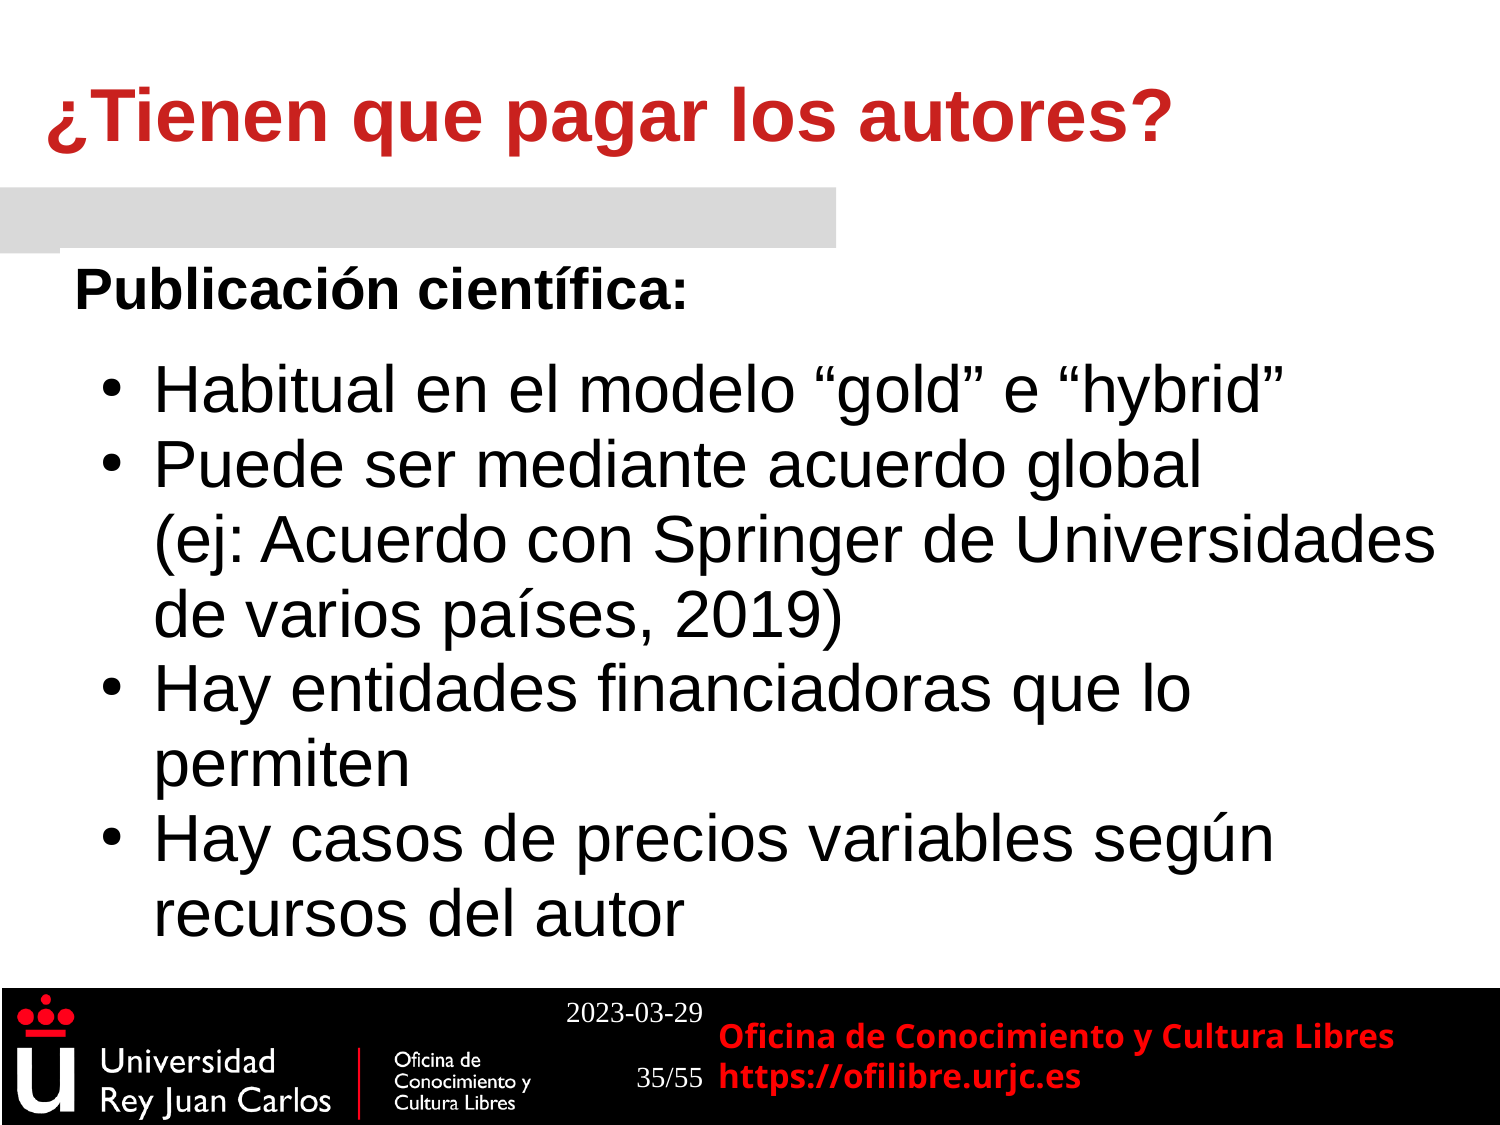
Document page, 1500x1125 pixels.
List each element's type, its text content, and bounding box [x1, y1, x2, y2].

text_box ¿Tienen que pagar los autores? [30, 66, 1306, 249]
title [75, 7, 1425, 196]
text_box Habitual en el modelo “gold” e “hybrid” Puede ser mediante acuerdo global (ej: Acuerdo con Springer de Universidades de varios países, 2019) Hay entidades financiadoras que lo permiten Hay casos de precios variables según recursos del autor [67, 345, 1471, 958]
text_box Publicación científica: [60, 248, 1066, 329]
picture [17, 994, 531, 1120]
